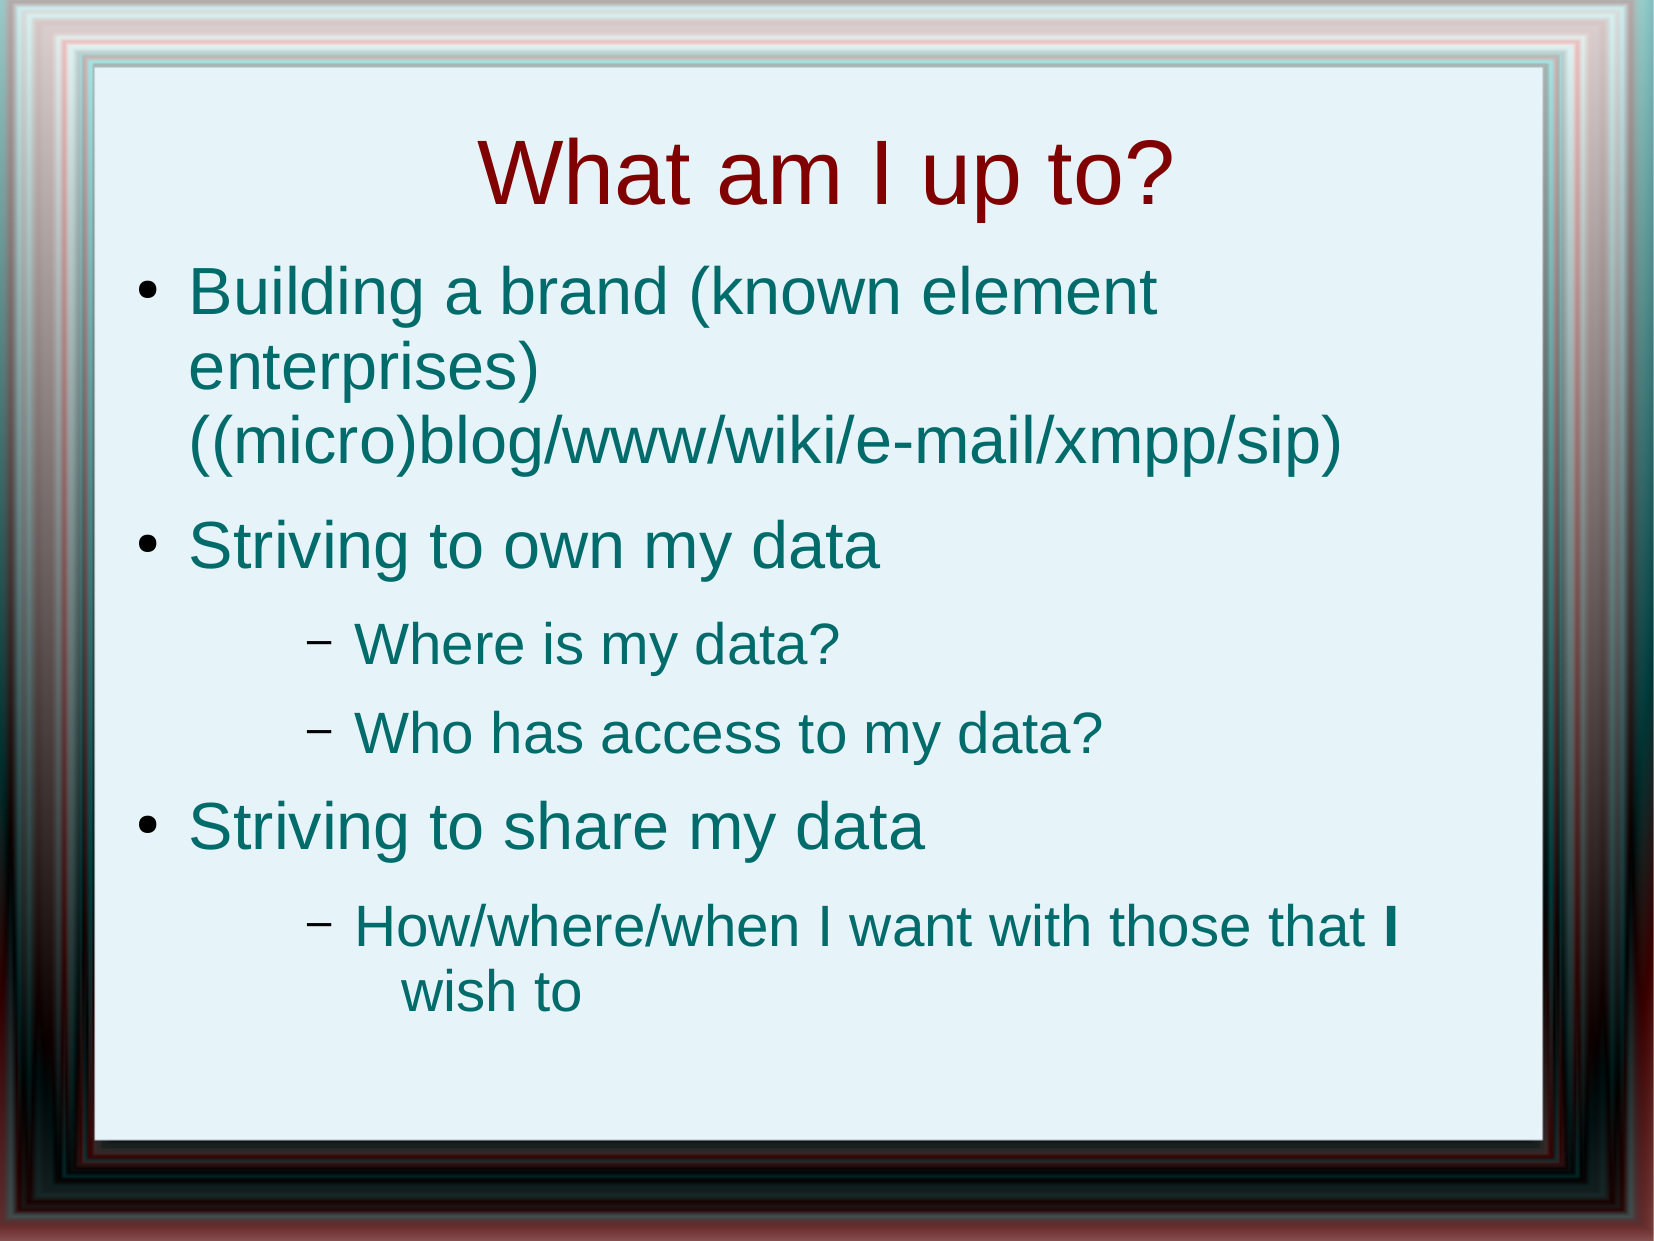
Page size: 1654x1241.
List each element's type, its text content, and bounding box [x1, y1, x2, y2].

title What am I up to? [118, 95, 1536, 250]
list Building a brand (known element enterprises) ((micro)blog/www/wiki/e-mail/xmpp/sip) Striving to own my data Where is my data? Who has access to my data? Striving to share my data How/where/when I want with those that I wish to [118, 253, 1506, 1058]
picture [0, 0, 1654, 1241]
